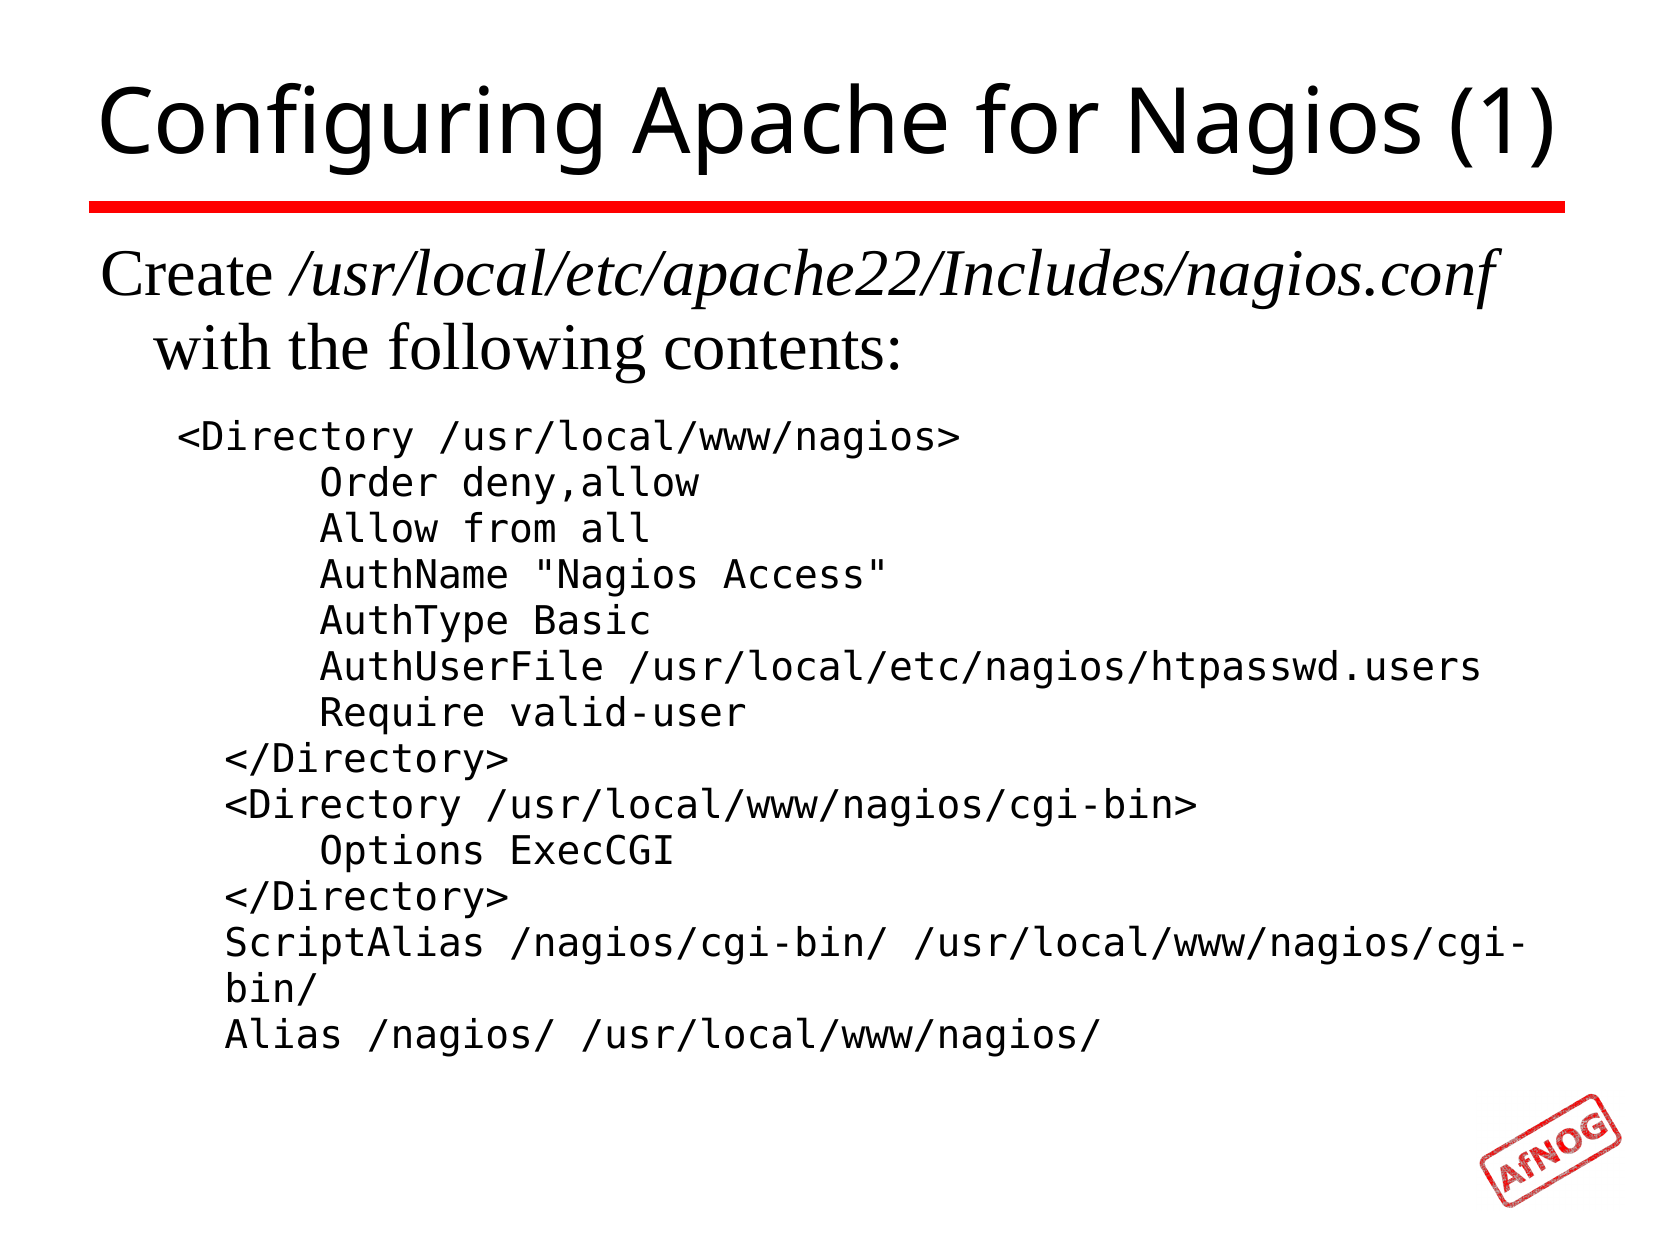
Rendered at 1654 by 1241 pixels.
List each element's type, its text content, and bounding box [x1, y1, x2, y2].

picture [1476, 1090, 1625, 1211]
list Create /usr/local/etc/apache22/Includes/nagios.conf with the following contents: <Directory /usr/local/www/nagios> Order deny,allow Allow from all AuthName "Nagios Access" AuthType Basic AuthUserFile /usr/local/etc/nagios/htpasswd.users Require valid-user </Directory> <Directory /usr/local/www/nagios/cgi-bin> Options ExecCGI </Directory> ScriptAlias /nagios/cgi-bin/ /usr/local/www/nagios/cgi-bin/ Alias /nagios/ /usr/local/www/nagios/ [82, 236, 1571, 1108]
title Configuring Apache for Nagios (1) [88, 29, 1565, 207]
